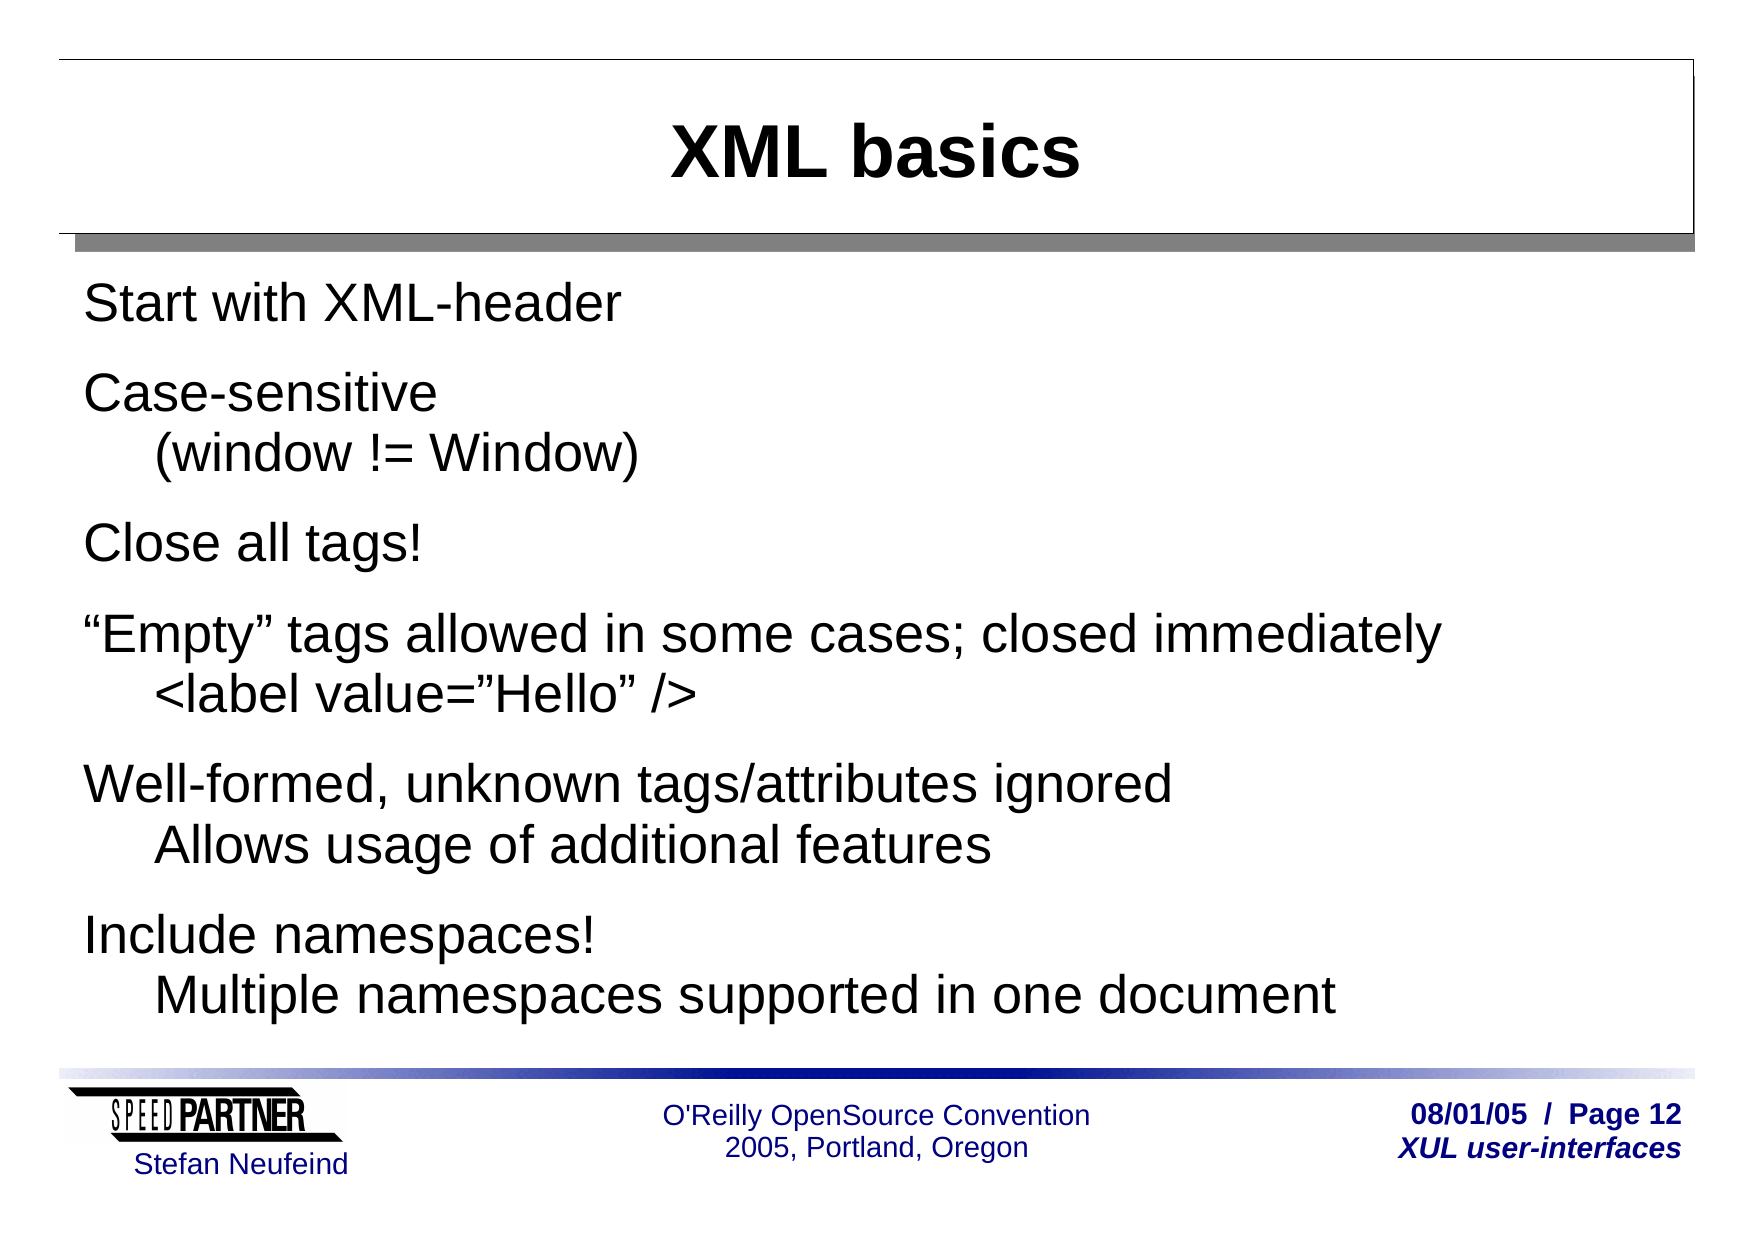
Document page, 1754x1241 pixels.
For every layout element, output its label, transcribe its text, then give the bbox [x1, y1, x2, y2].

title XML basics [59, 59, 1695, 244]
picture [59, 1068, 1695, 1079]
picture [64, 1082, 348, 1146]
list Start with XML-header Case-sensitive (window != Window) Close all tags! “Empty” tags allowed in some cases; closed immediately <label value=”Hello” /> Well-formed, unknown tags/attributes ignored Allows usage of additional features Include namespaces! Multiple namespaces supported in one document [71, 272, 1695, 1055]
